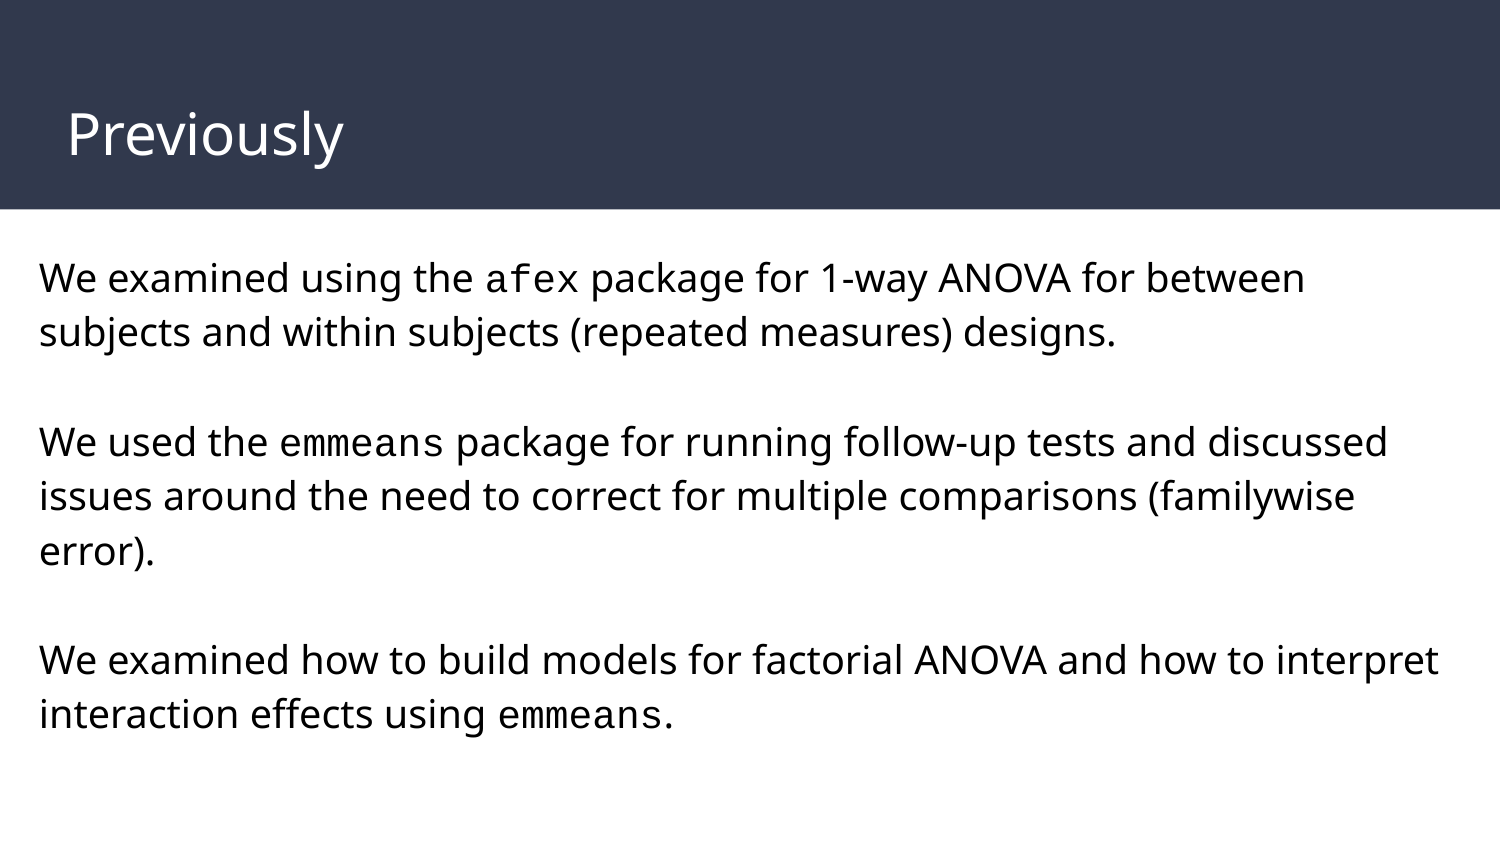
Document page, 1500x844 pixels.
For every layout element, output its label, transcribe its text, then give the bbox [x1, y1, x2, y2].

text_box We examined using the afex package for 1-way ANOVA for between subjects and within subjects (repeated measures) designs. We used the emmeans package for running follow-up tests and discussed issues around the need to correct for multiple comparisons (familywise error). We examined how to build models for factorial ANOVA and how to interpret interaction effects using emmeans. [24, 230, 1476, 825]
title Previously [51, 82, 1449, 185]
